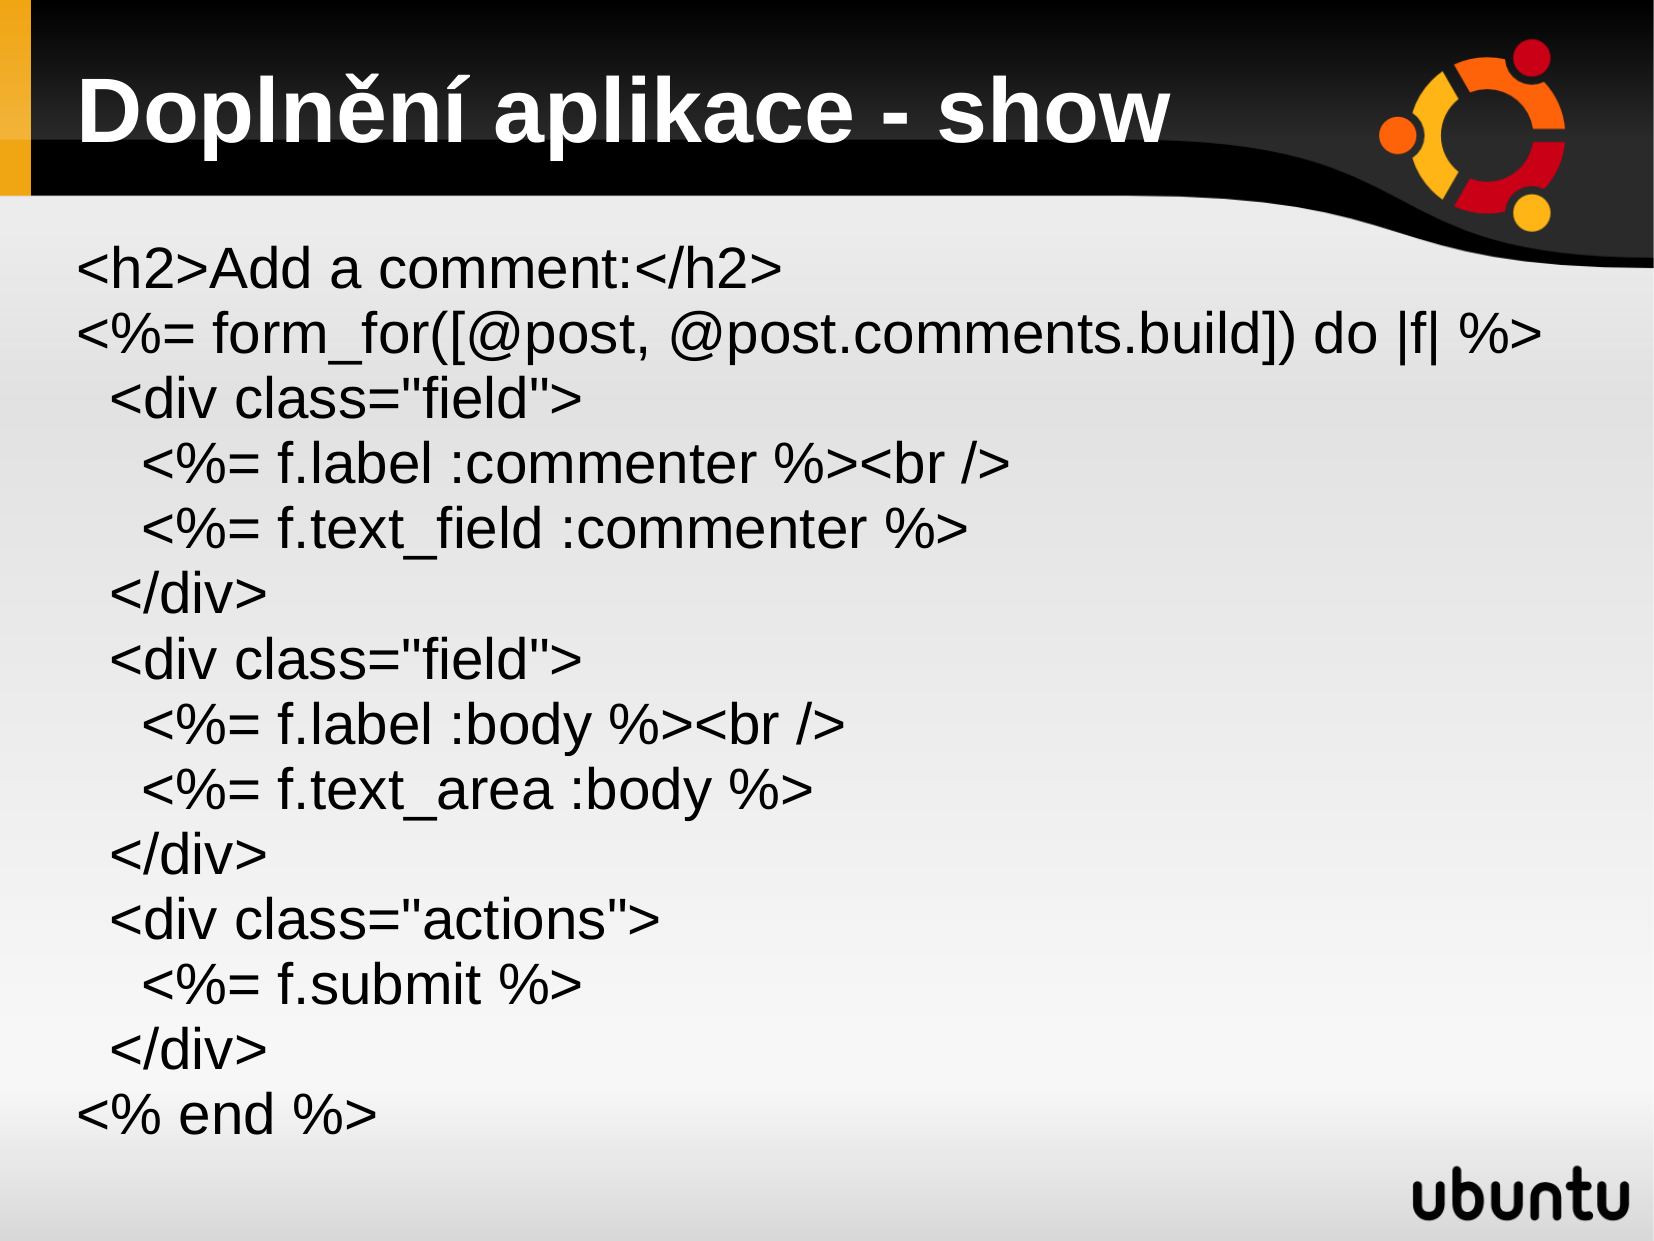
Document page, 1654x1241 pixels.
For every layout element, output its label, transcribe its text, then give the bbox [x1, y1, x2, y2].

title Doplnění aplikace - show [76, 14, 1565, 207]
picture [0, 0, 1654, 1241]
list <h2>Add a comment:</h2> <%= form_for([@post, @post.comments.build]) do |f| %> <div class="field"> <%= f.label :commenter %><br /> <%= f.text_field :commenter %> </div> <div class="field"> <%= f.label :body %><br /> <%= f.text_area :body %> </div> <div class="actions"> <%= f.submit %> </div> <% end %> [76, 236, 1565, 1222]
